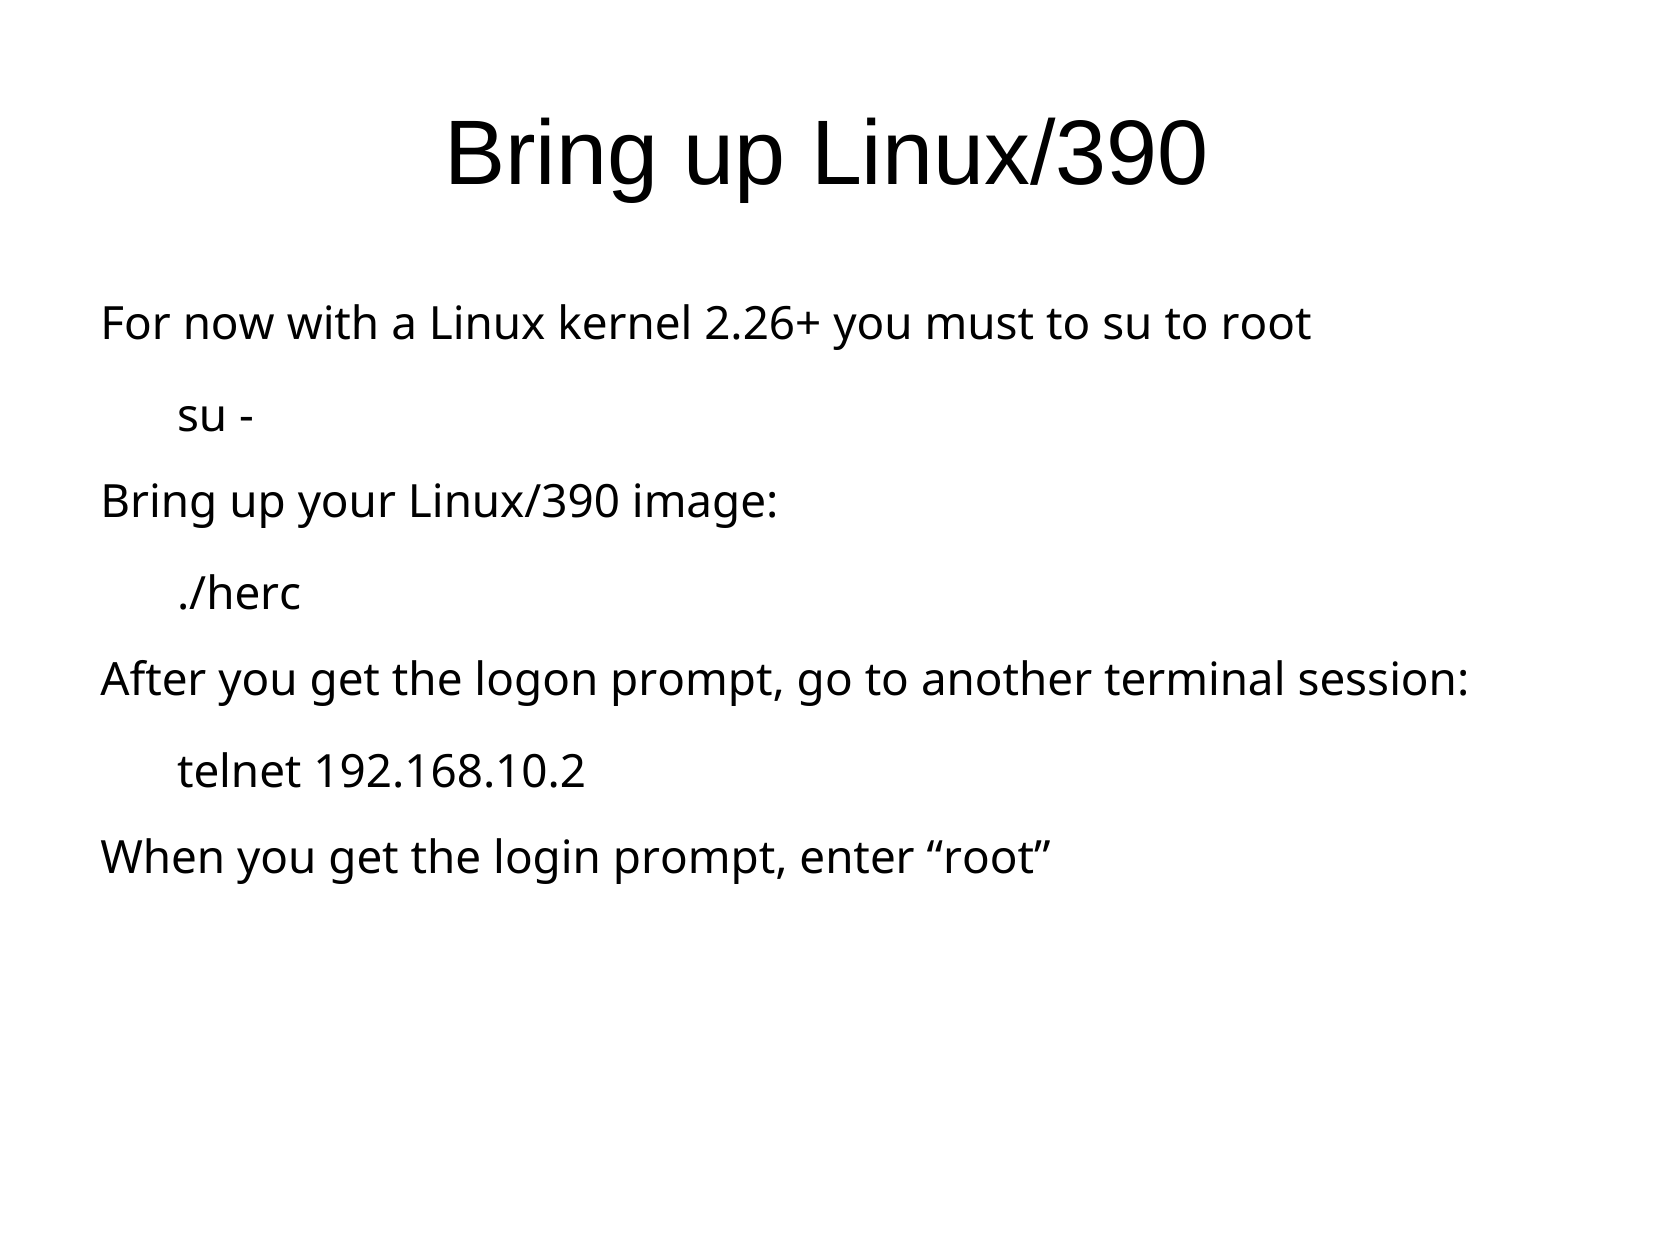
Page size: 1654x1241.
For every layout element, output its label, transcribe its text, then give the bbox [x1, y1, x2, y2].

title Bring up Linux/390 [82, 49, 1571, 257]
list For now with a Linux kernel 2.26+ you must to su to root su - Bring up your Linux/390 image: ./herc After you get the logon prompt, go to another terminal session: telnet 192.168.10.2 When you get the login prompt, enter “root” [82, 290, 1571, 1094]
